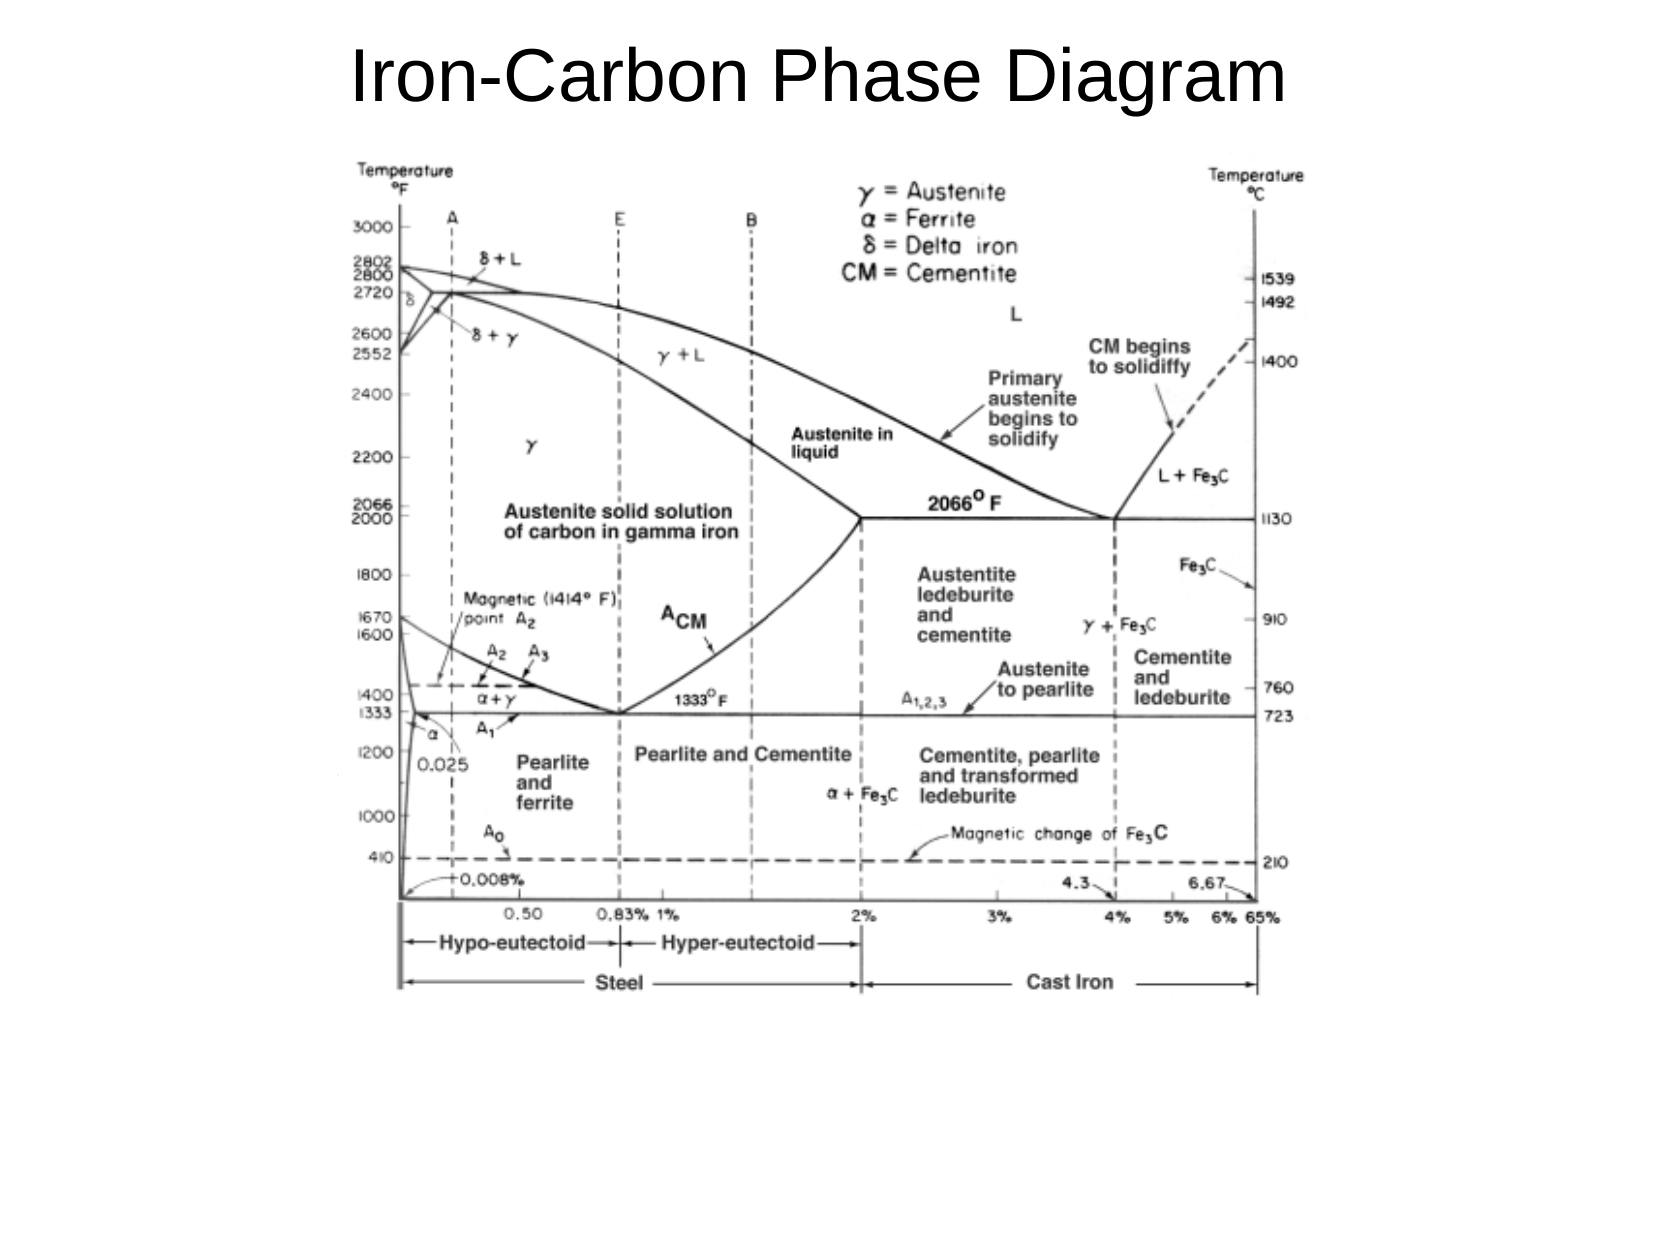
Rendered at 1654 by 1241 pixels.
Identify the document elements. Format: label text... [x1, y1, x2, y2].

title Iron-Carbon Phase Diagram [75, 0, 1564, 151]
picture [337, 149, 1313, 1011]
